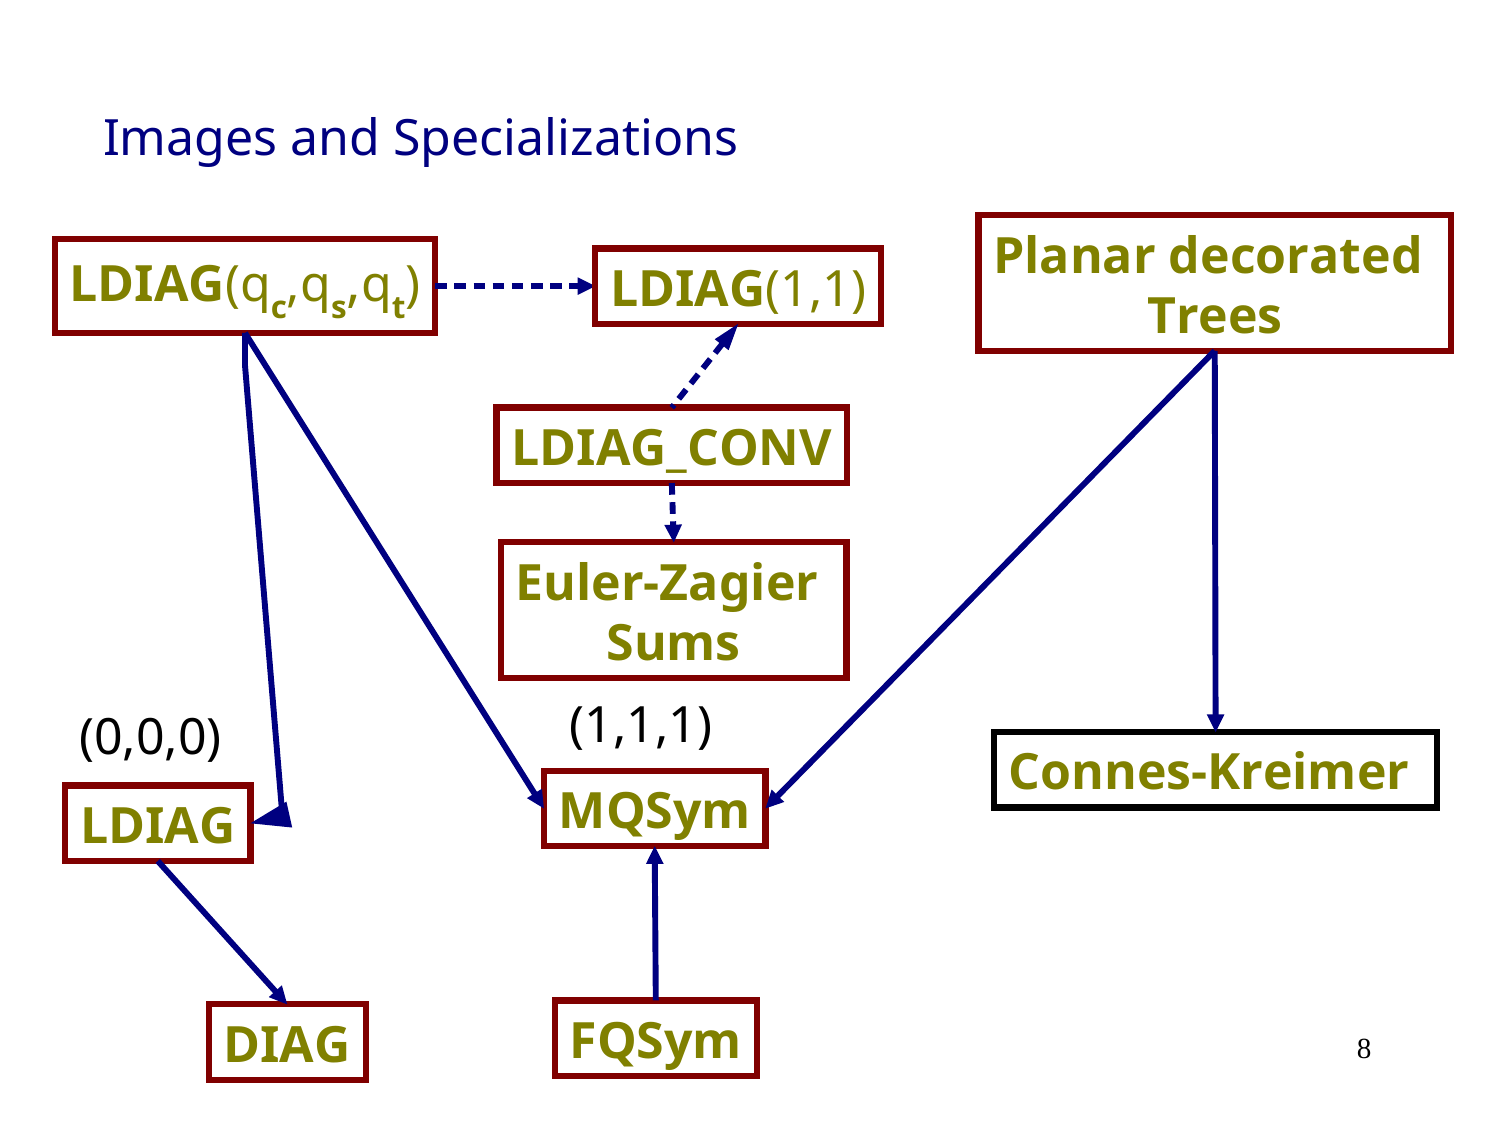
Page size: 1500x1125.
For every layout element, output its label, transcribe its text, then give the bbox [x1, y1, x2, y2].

text_box Euler-Zagier Sums [501, 542, 847, 678]
text_box MQSym [543, 770, 766, 847]
text_box LDIAG(qc,qs,qt)‏ [54, 239, 436, 333]
text_box DIAG [208, 1004, 366, 1080]
text_box Planar decorated Trees [978, 215, 1451, 351]
text_box (0,0,0)‏ [47, 696, 254, 772]
text_box (1,1,1)‏ [537, 685, 745, 760]
text_box LDIAG [65, 785, 251, 862]
text_box FQSym [554, 1000, 757, 1076]
text_box Images and Specializations [88, 88, 804, 173]
text_box Connes-Kreimer [994, 732, 1438, 808]
text_box LDIAG(1,1)‏ [595, 248, 882, 324]
text_box LDIAG_CONV [496, 407, 847, 484]
